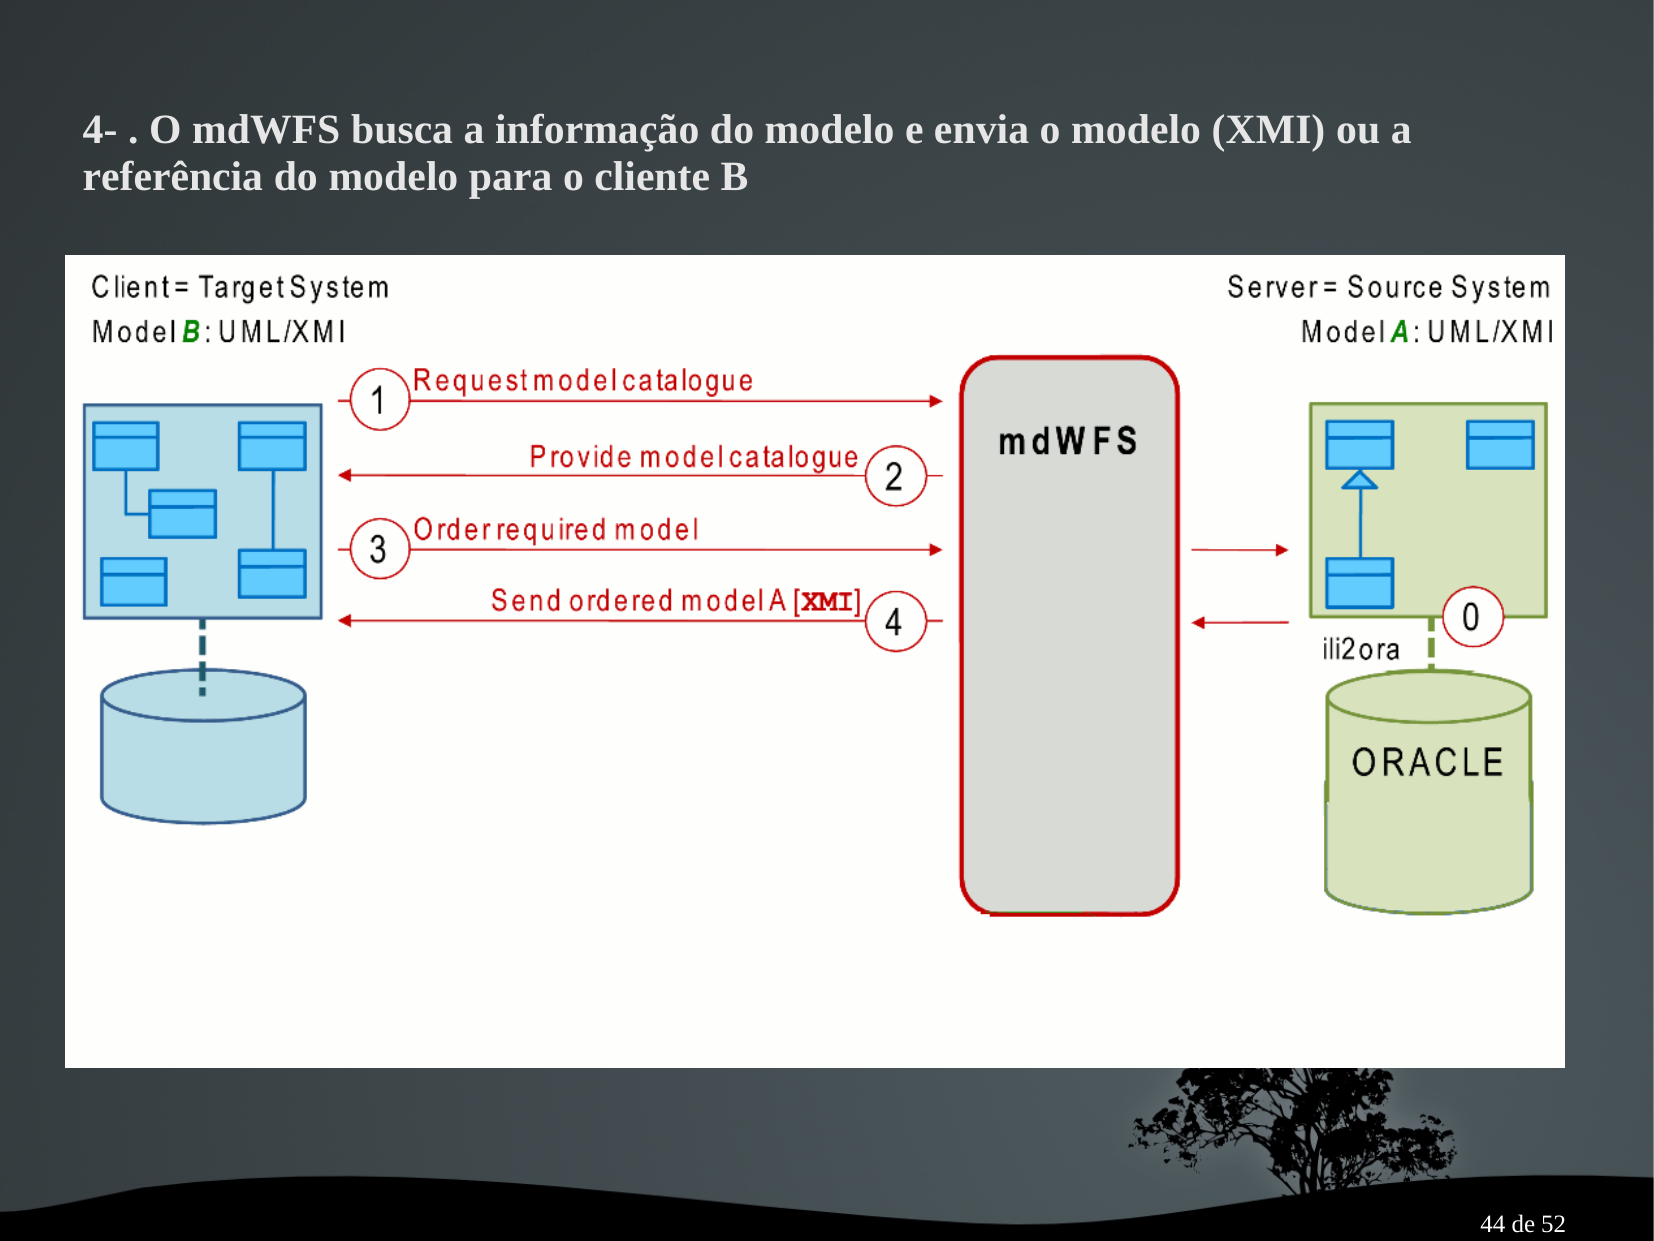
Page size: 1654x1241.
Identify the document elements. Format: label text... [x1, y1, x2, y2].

chart [82, 290, 1571, 1109]
title 4- . O mdWFS busca a informação do modelo e envia o modelo (XMI) ou a referência do modelo para o cliente B [82, 49, 1571, 257]
picture [0, 0, 1654, 1241]
